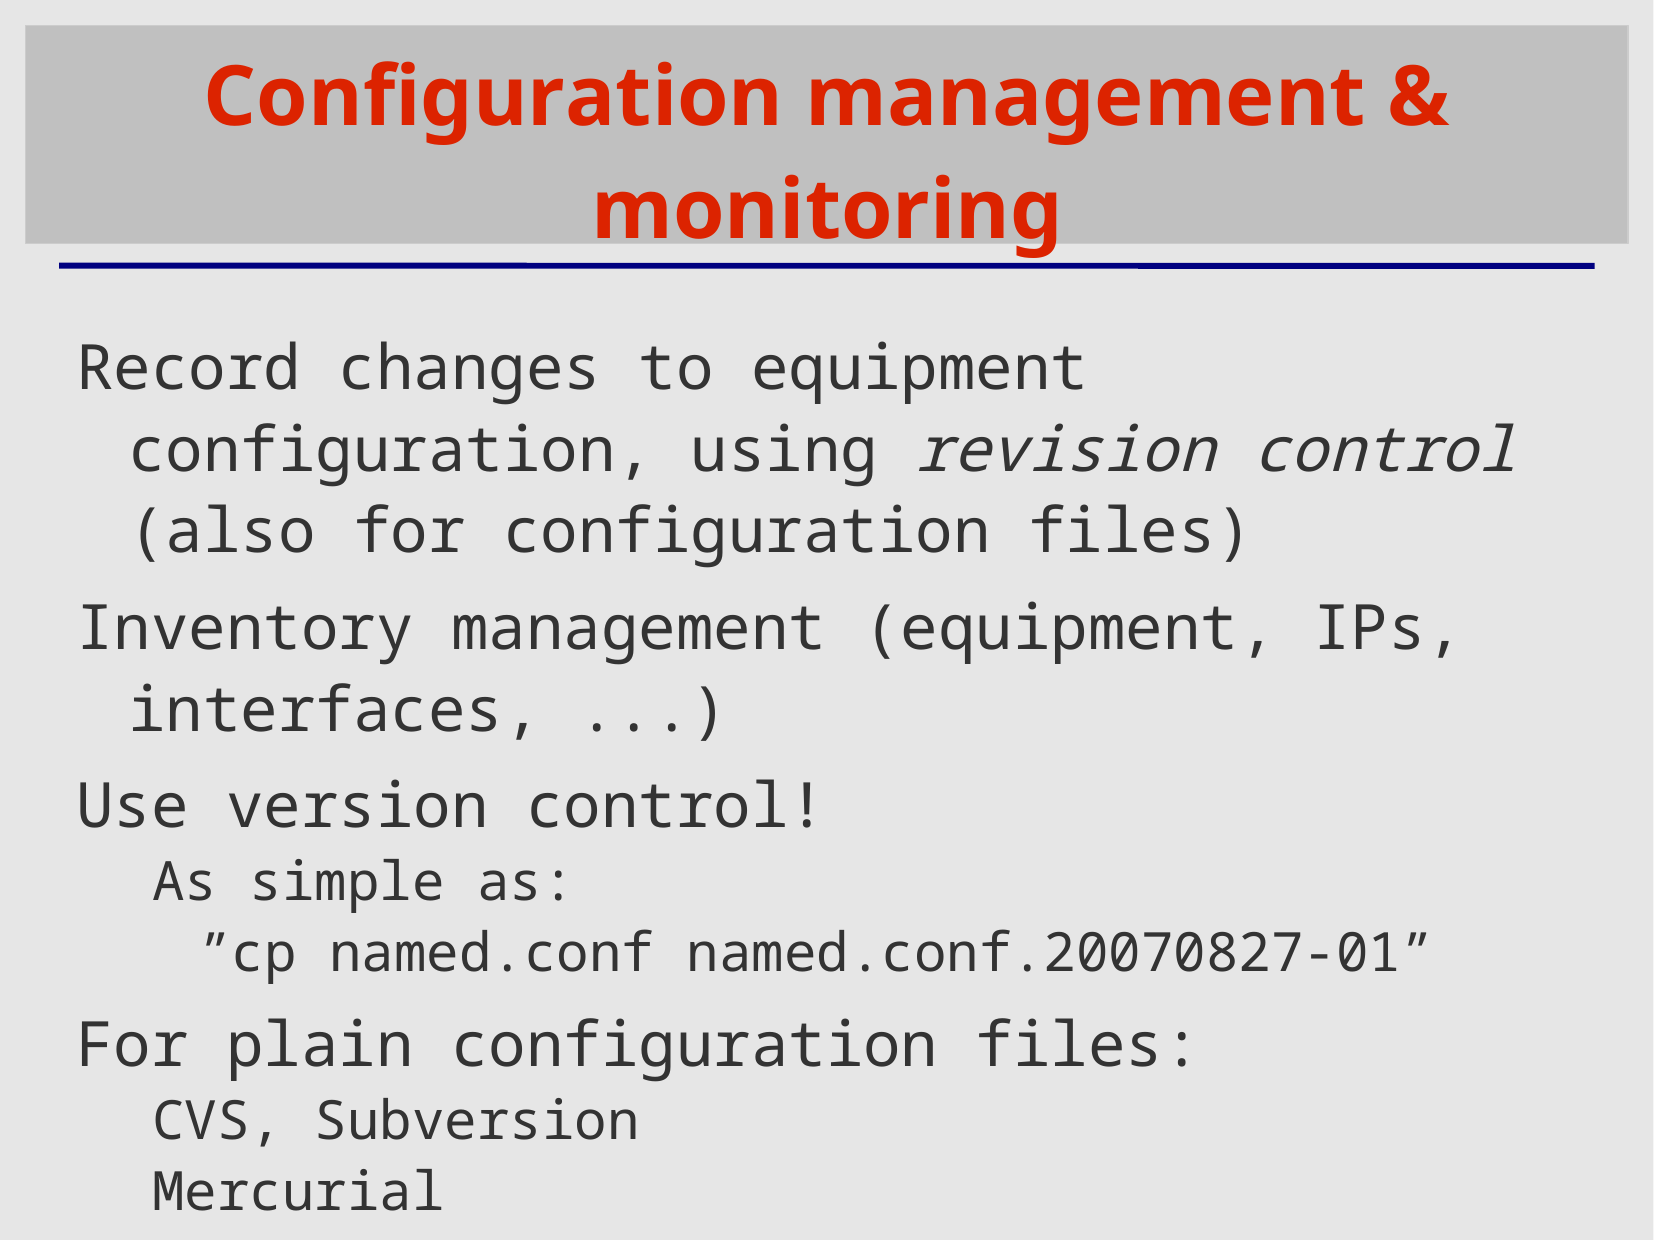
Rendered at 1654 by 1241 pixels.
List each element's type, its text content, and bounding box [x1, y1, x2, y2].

list Record changes to equipment configuration, using revision control (also for configuration files)‏ Inventory management (equipment, IPs, interfaces, ...)‏ Use version control! As simple as: ”cp named.conf named.conf.20070827-01” For plain configuration files: CVS, Subversion Mercurial [59, 324, 1595, 1195]
title Configuration management & monitoring [121, 46, 1534, 254]
